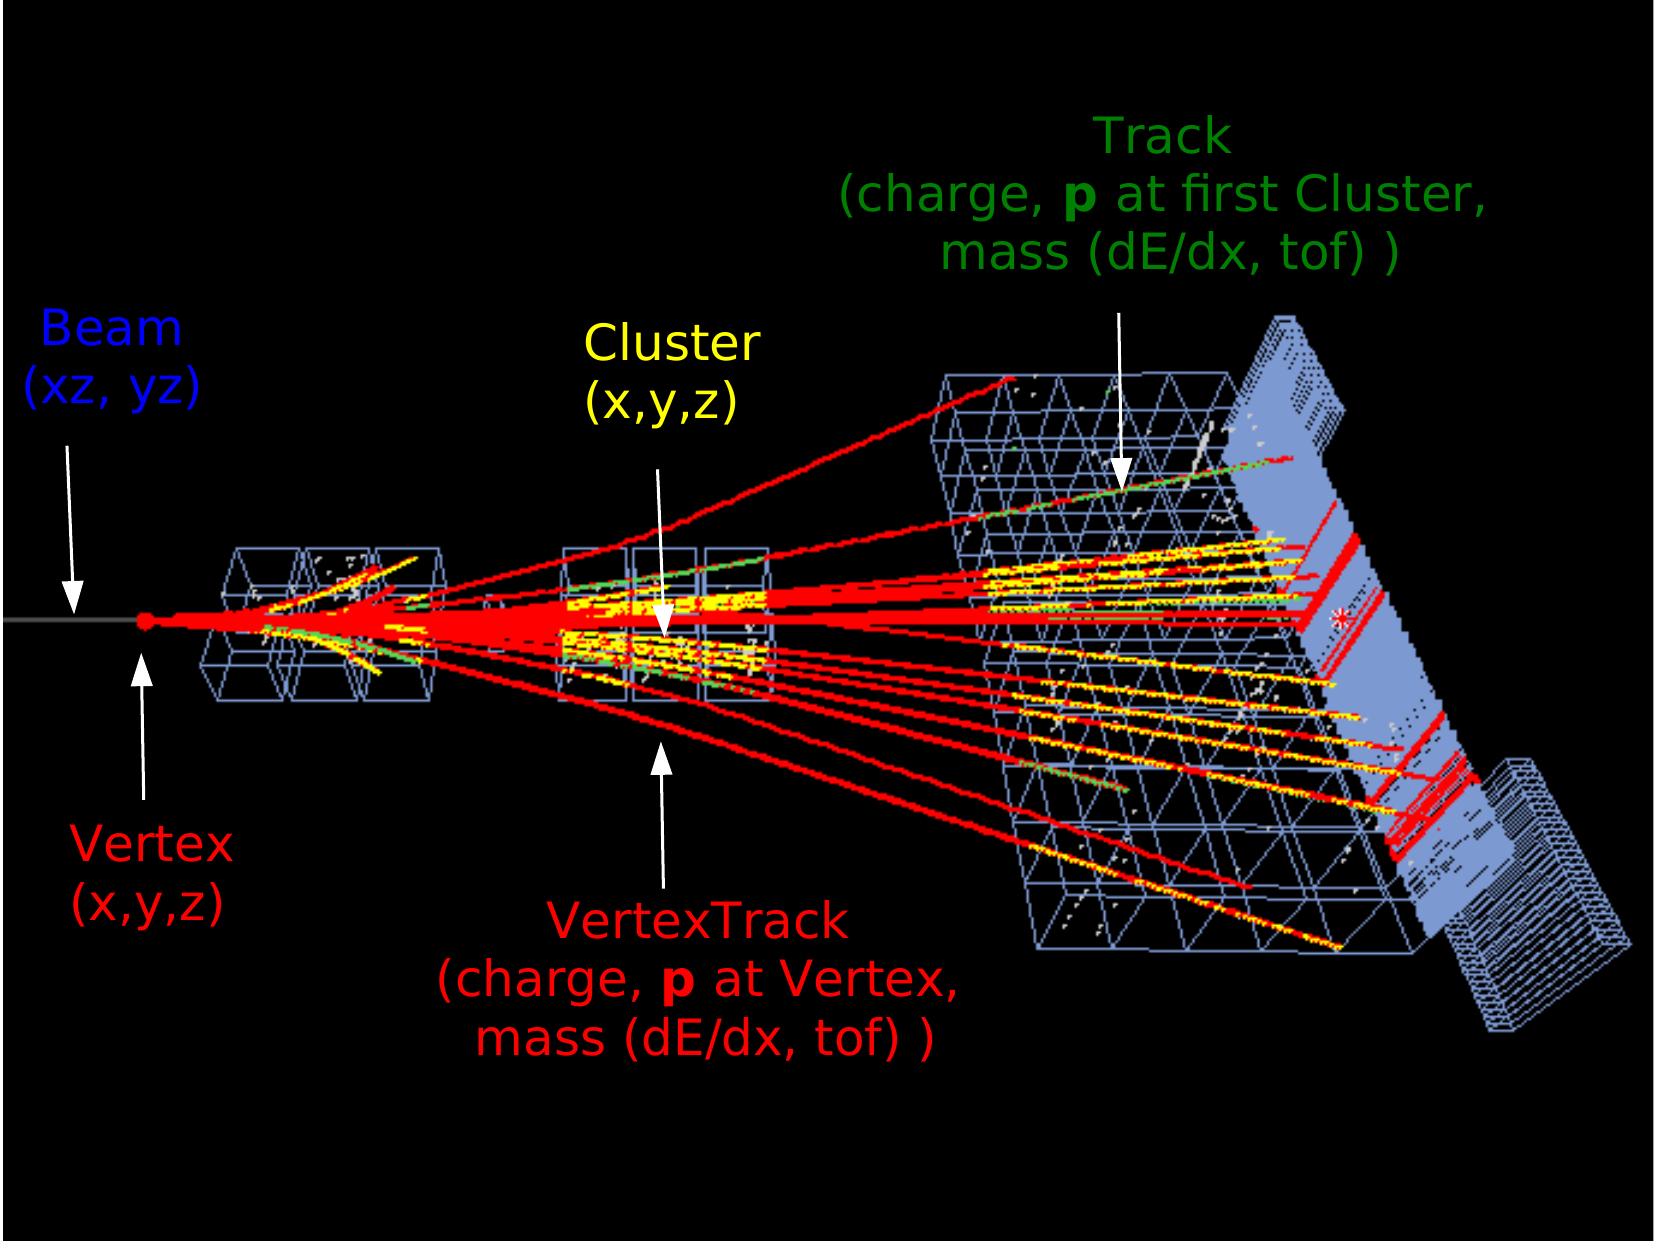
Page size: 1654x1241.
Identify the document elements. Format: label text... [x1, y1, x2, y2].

text_box Vertex (x,y,z) [69, 815, 236, 932]
text_box Track (charge, p at first Cluster, mass (dE/dx, tof) ) [837, 106, 1489, 282]
text_box Beam (xz, yz) [20, 298, 204, 416]
picture [3, 0, 1654, 1241]
text_box VertexTrack (charge, p at Vertex, mass (dE/dx, tof) ) [435, 892, 962, 1067]
text_box Cluster (x,y,z) [583, 313, 762, 430]
